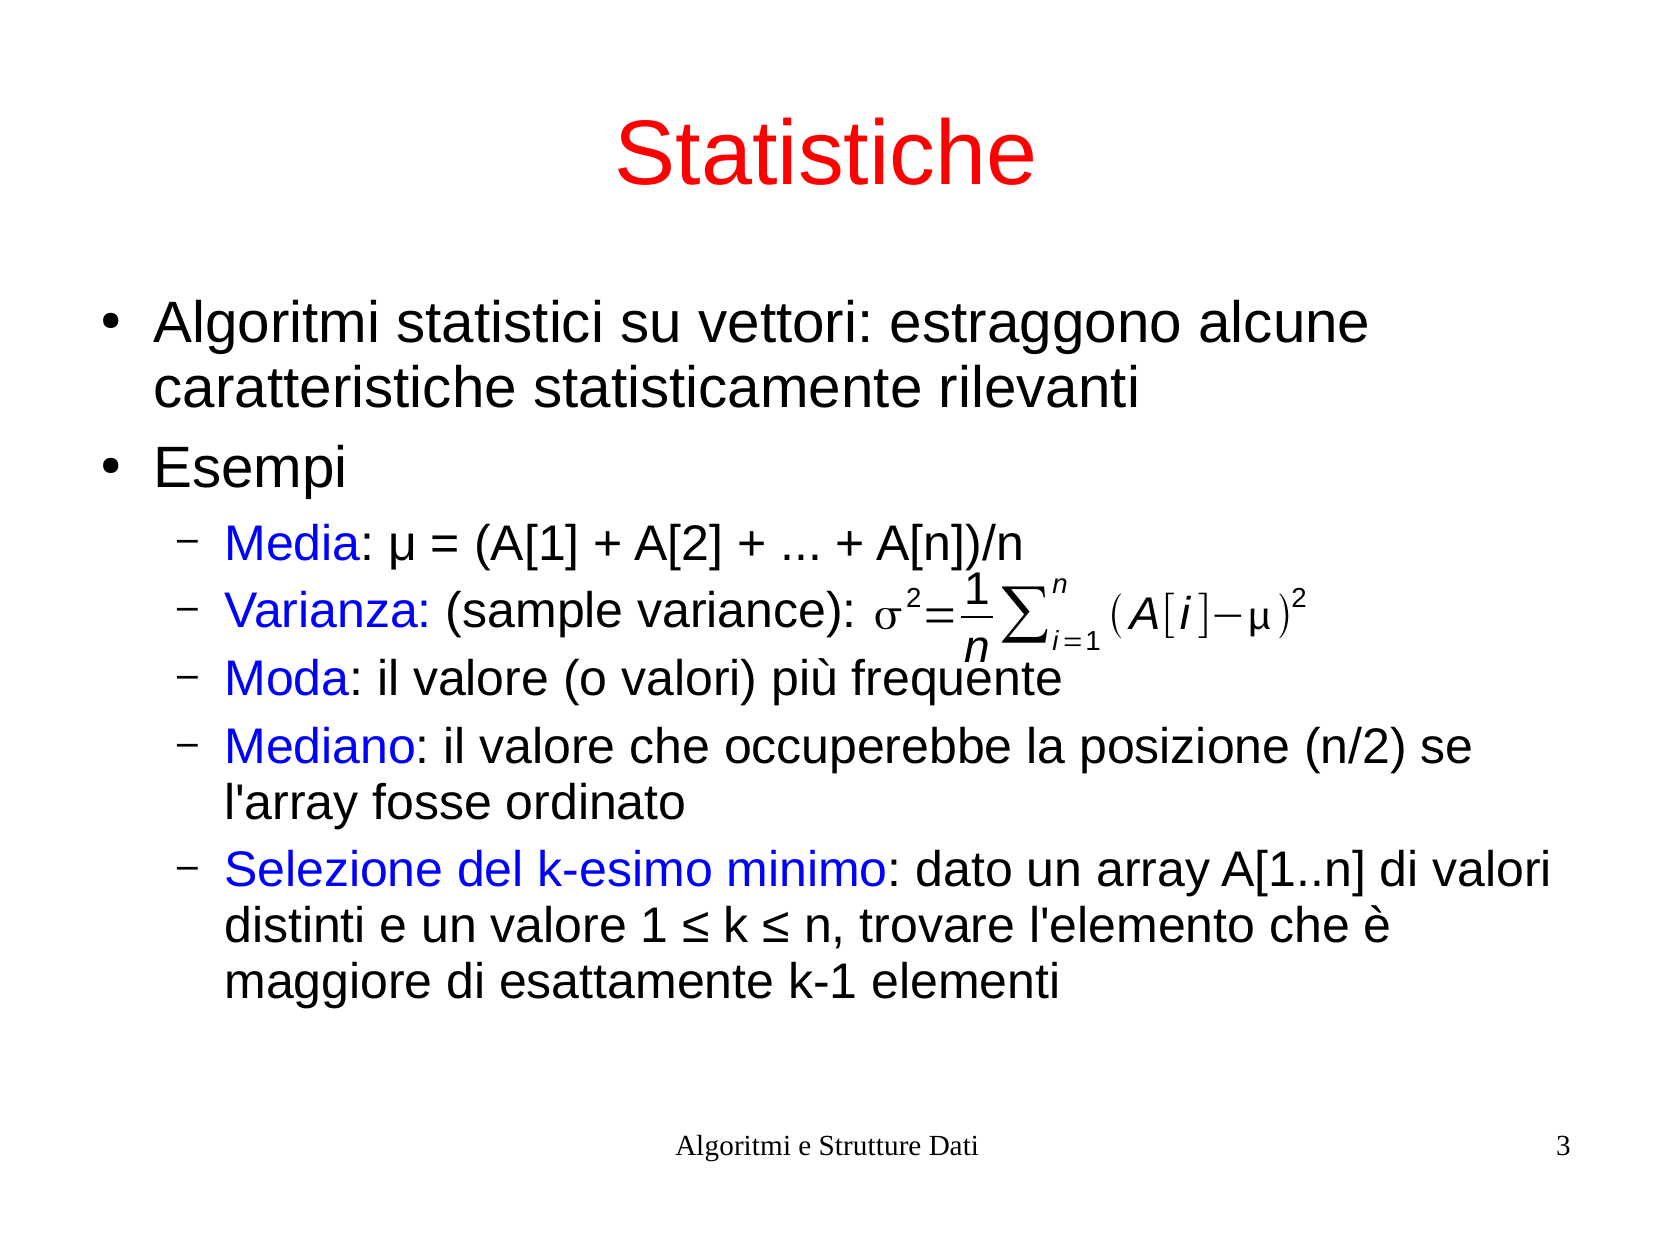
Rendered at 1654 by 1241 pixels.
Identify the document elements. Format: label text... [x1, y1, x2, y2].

title Statistiche [82, 49, 1571, 257]
list Algoritmi statistici su vettori: estraggono alcune caratteristiche statisticamente rilevanti Esempi Media: μ = (A[1] + A[2] + ... + A[n])/n Varianza: (sample variance): Moda: il valore (o valori) più frequente Mediano: il valore che occuperebbe la posizione (n/2) se l'array fosse ordinato Selezione del k-esimo minimo: dato un array A[1..n] di valori distinti e un valore 1 ≤ k ≤ n, trovare l'elemento che è maggiore di esattamente k-1 elementi [82, 290, 1571, 1109]
